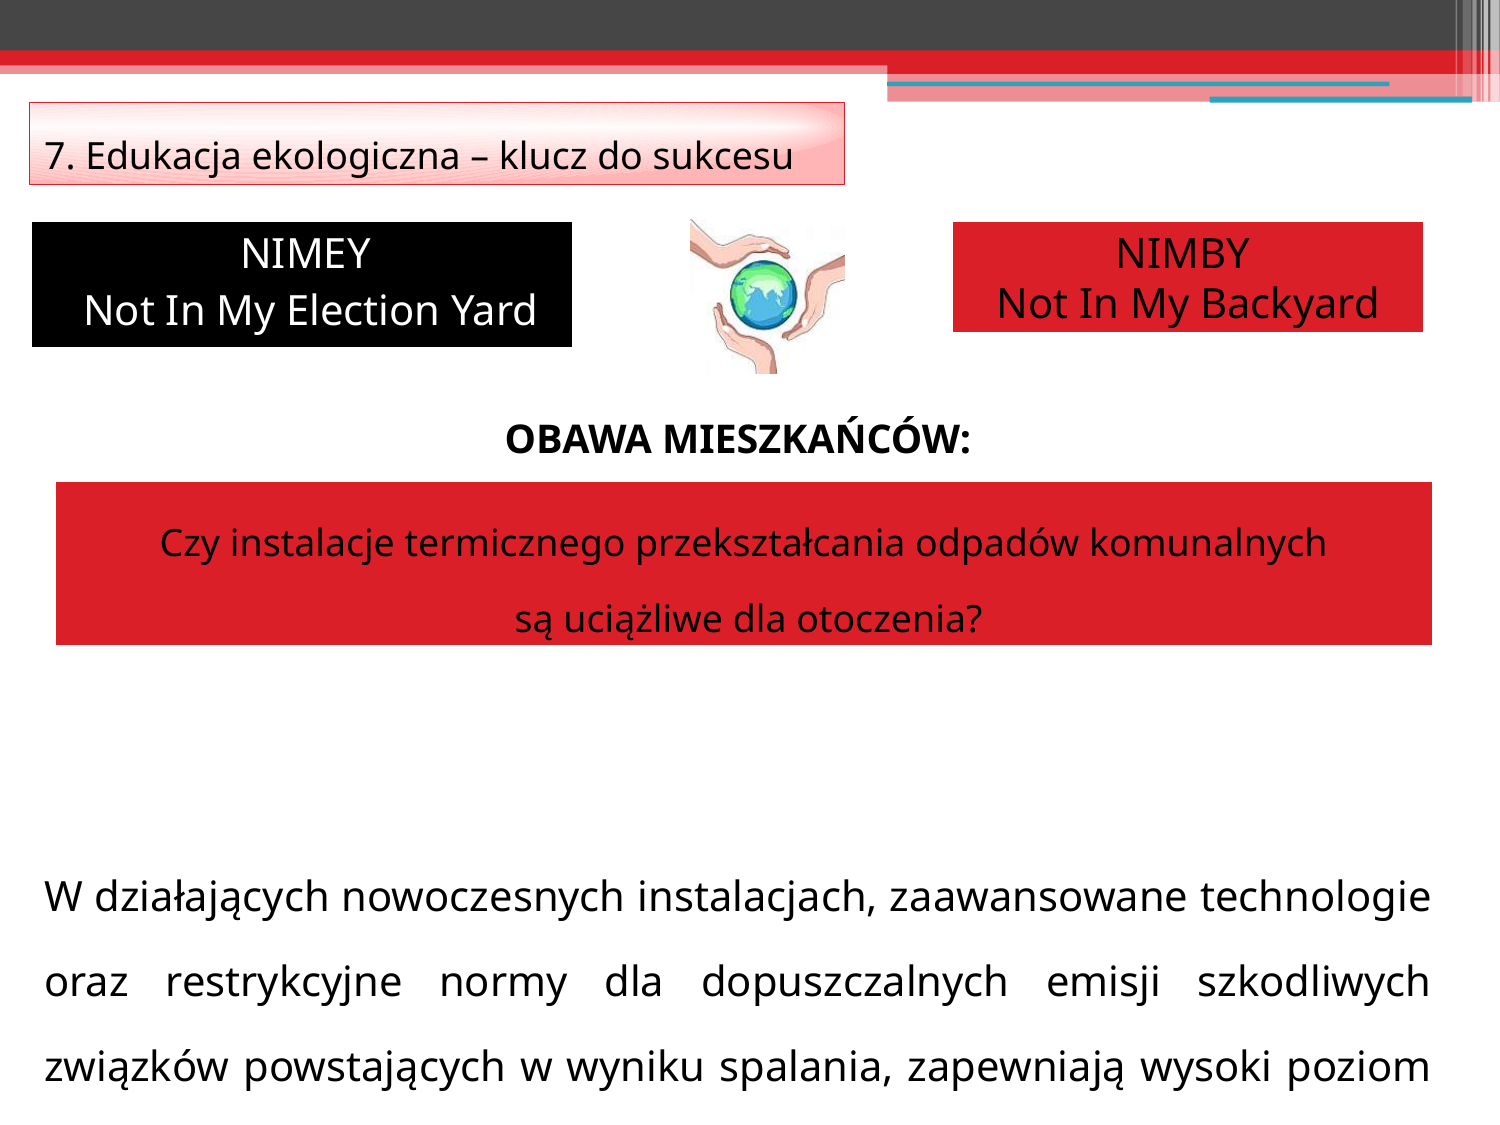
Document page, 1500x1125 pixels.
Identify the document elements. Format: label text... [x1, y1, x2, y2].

text_box NIMBY Not In My Backyard [950, 219, 1427, 335]
text_box 7. Edukacja ekologiczna – klucz do sukcesu [29, 102, 845, 185]
text_box Czy instalacje termicznego przekształcania odpadów komunalnych są uciążliwe dla otoczenia? [53, 479, 1436, 648]
list OBAWA MIESZKAŃCÓW: W działających nowoczesnych instalacjach, zaawansowane technologie oraz restrykcyjne normy dla dopuszczalnych emisji szkodliwych związków powstających w wyniku spalania, zapewniają wysoki poziom bezpieczeństwa dla zdrowia człowieka i środowiska. [29, 373, 1447, 1059]
picture [690, 219, 845, 374]
text_box NIMEY Not In My Election Yard [29, 219, 575, 350]
